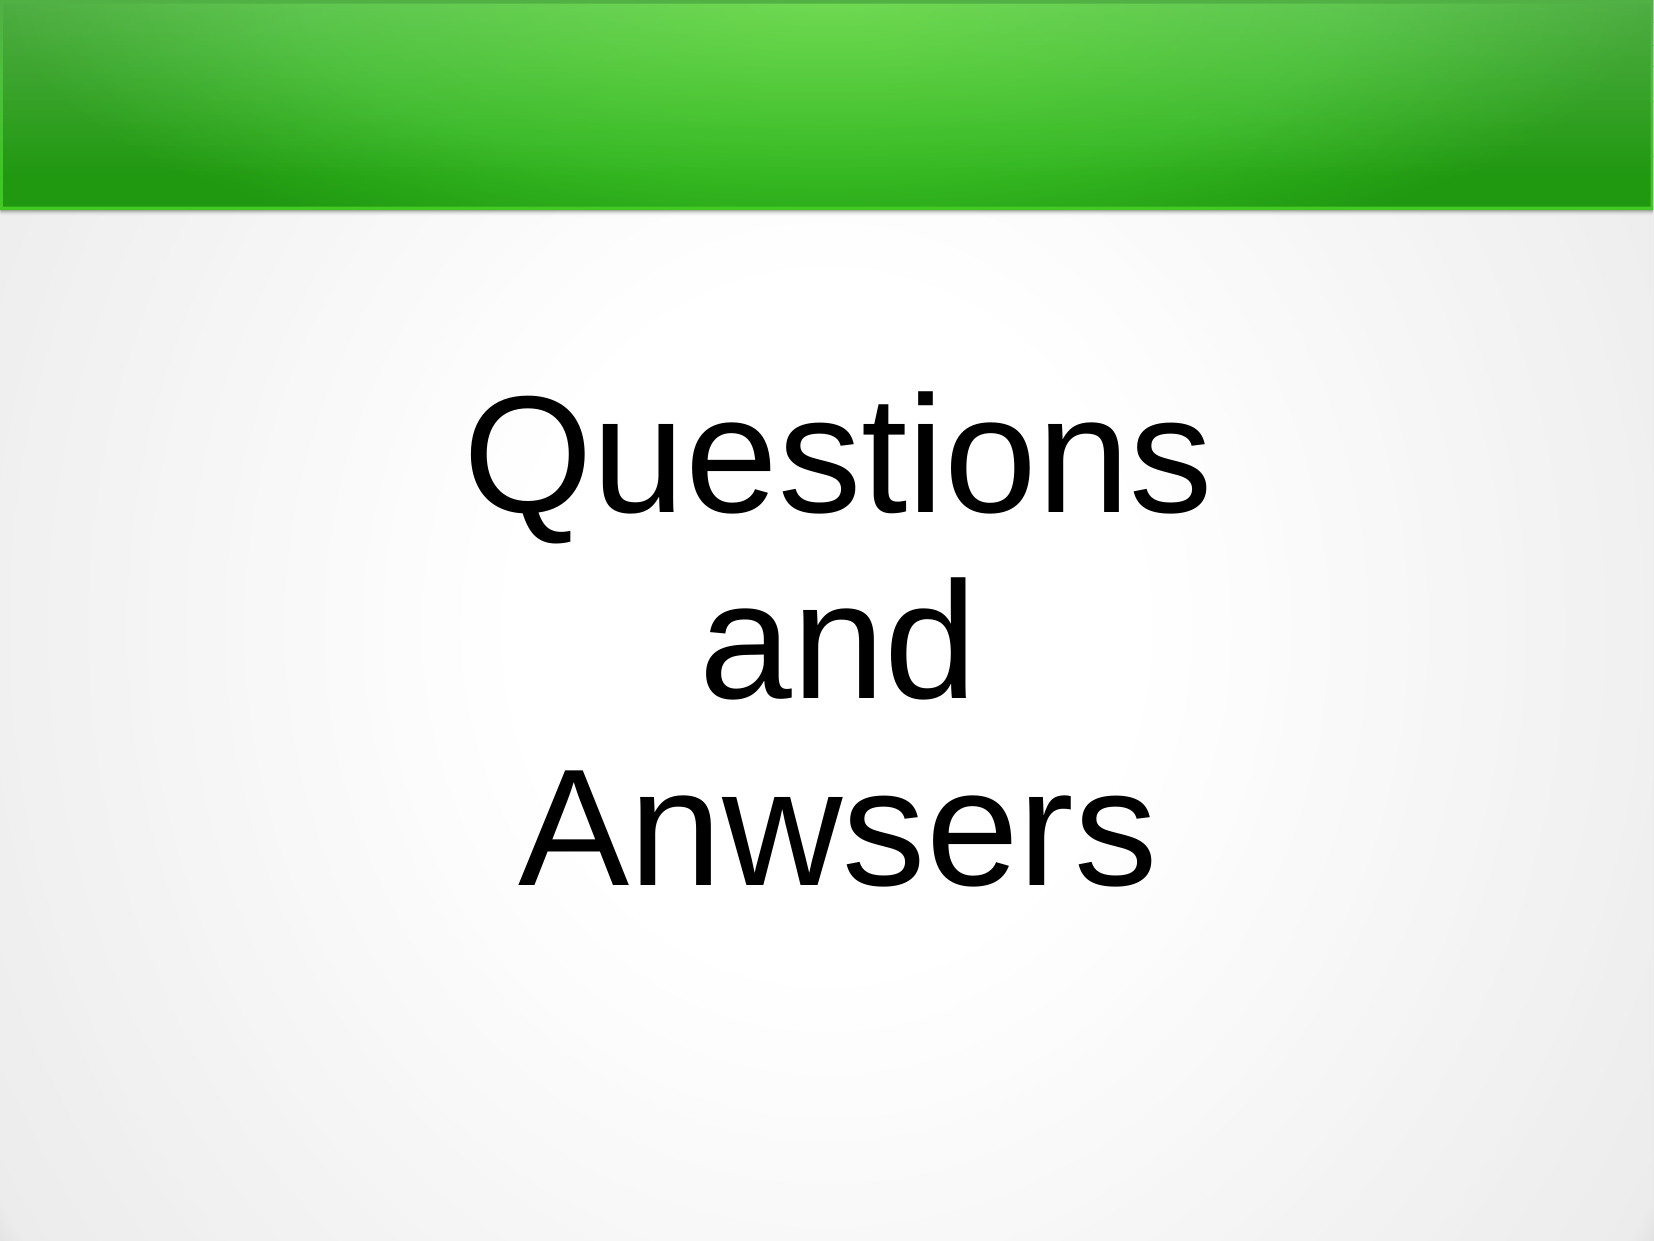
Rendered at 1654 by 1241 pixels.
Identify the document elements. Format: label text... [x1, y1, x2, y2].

text_box Questions and Anwsers [59, 354, 1619, 928]
